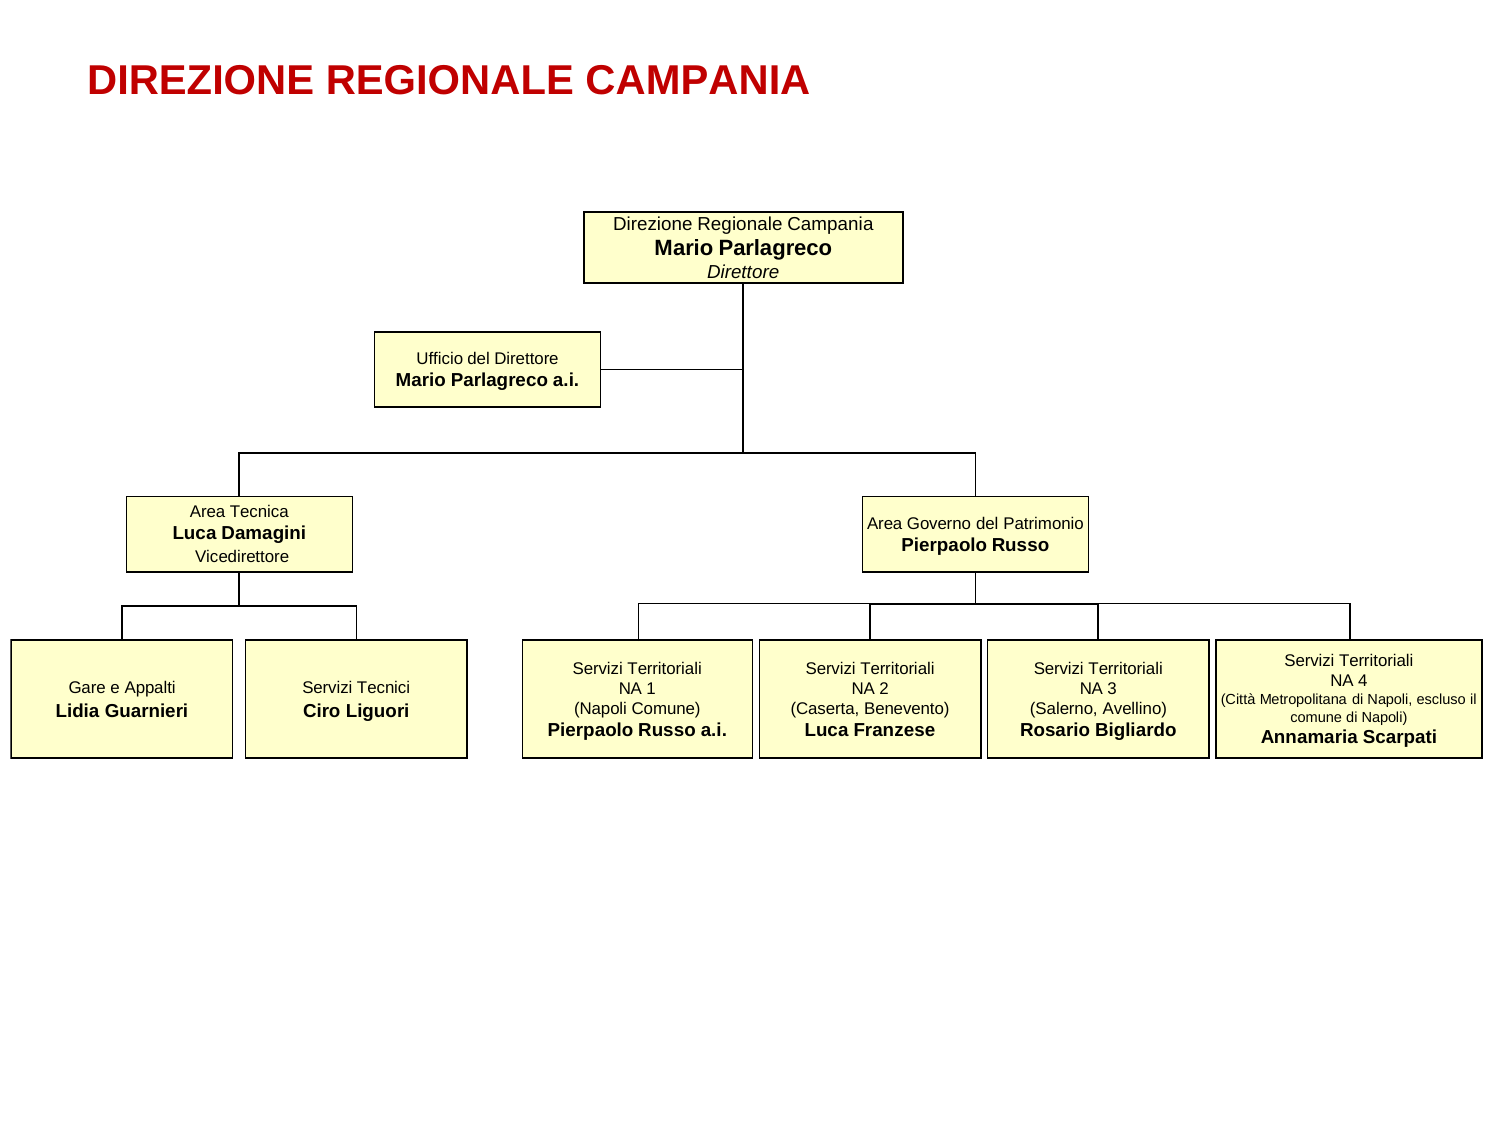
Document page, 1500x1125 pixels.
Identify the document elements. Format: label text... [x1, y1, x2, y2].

picture [10, 206, 1490, 760]
text_box DIREZIONE REGIONALE CAMPANIA [72, 45, 1462, 128]
